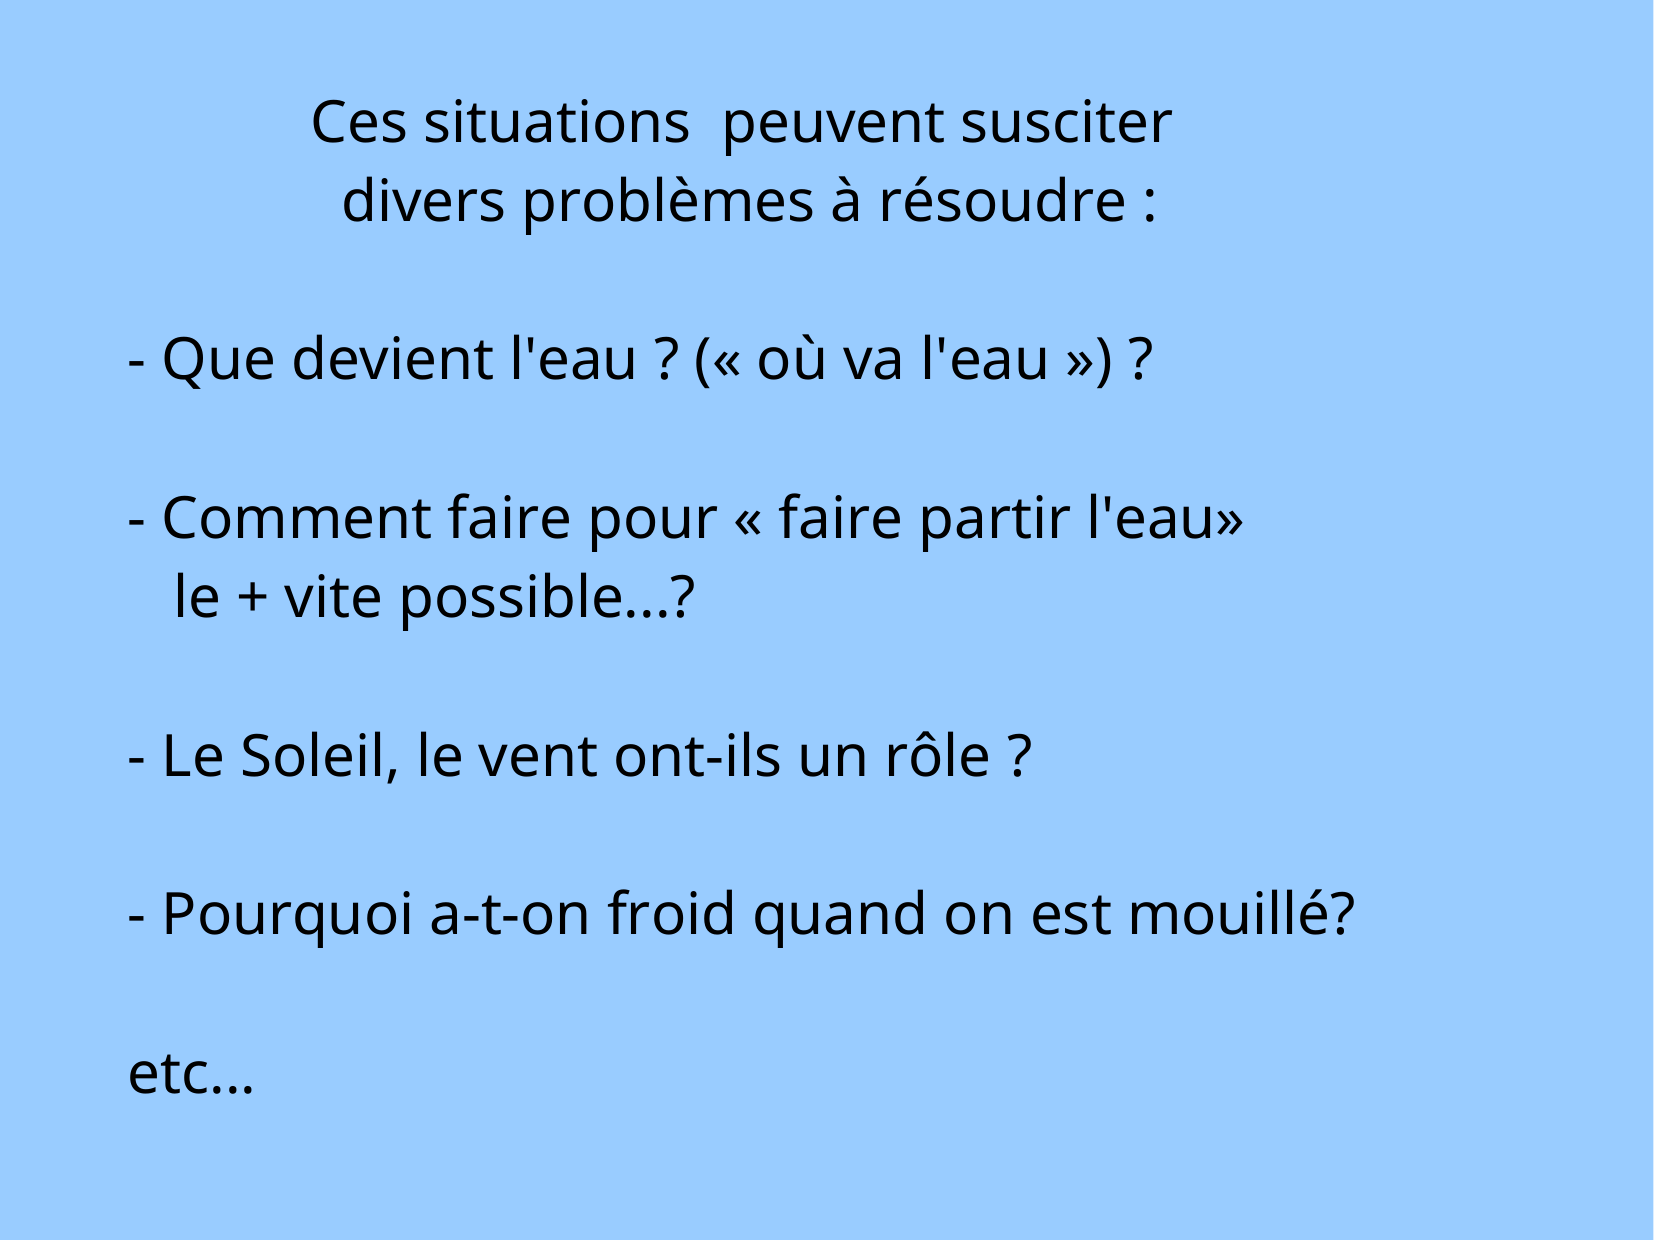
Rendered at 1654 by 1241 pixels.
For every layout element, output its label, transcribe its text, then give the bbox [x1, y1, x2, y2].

text_box Ces situations peuvent susciter divers problèmes à résoudre : - Que devient l'eau ? (« où va l'eau ») ? - Comment faire pour « faire partir l'eau» le + vite possible...? - Le Soleil, le vent ont-ils un rôle ? - Pourquoi a-t-on froid quand on est mouillé? etc... [113, 72, 1449, 1036]
